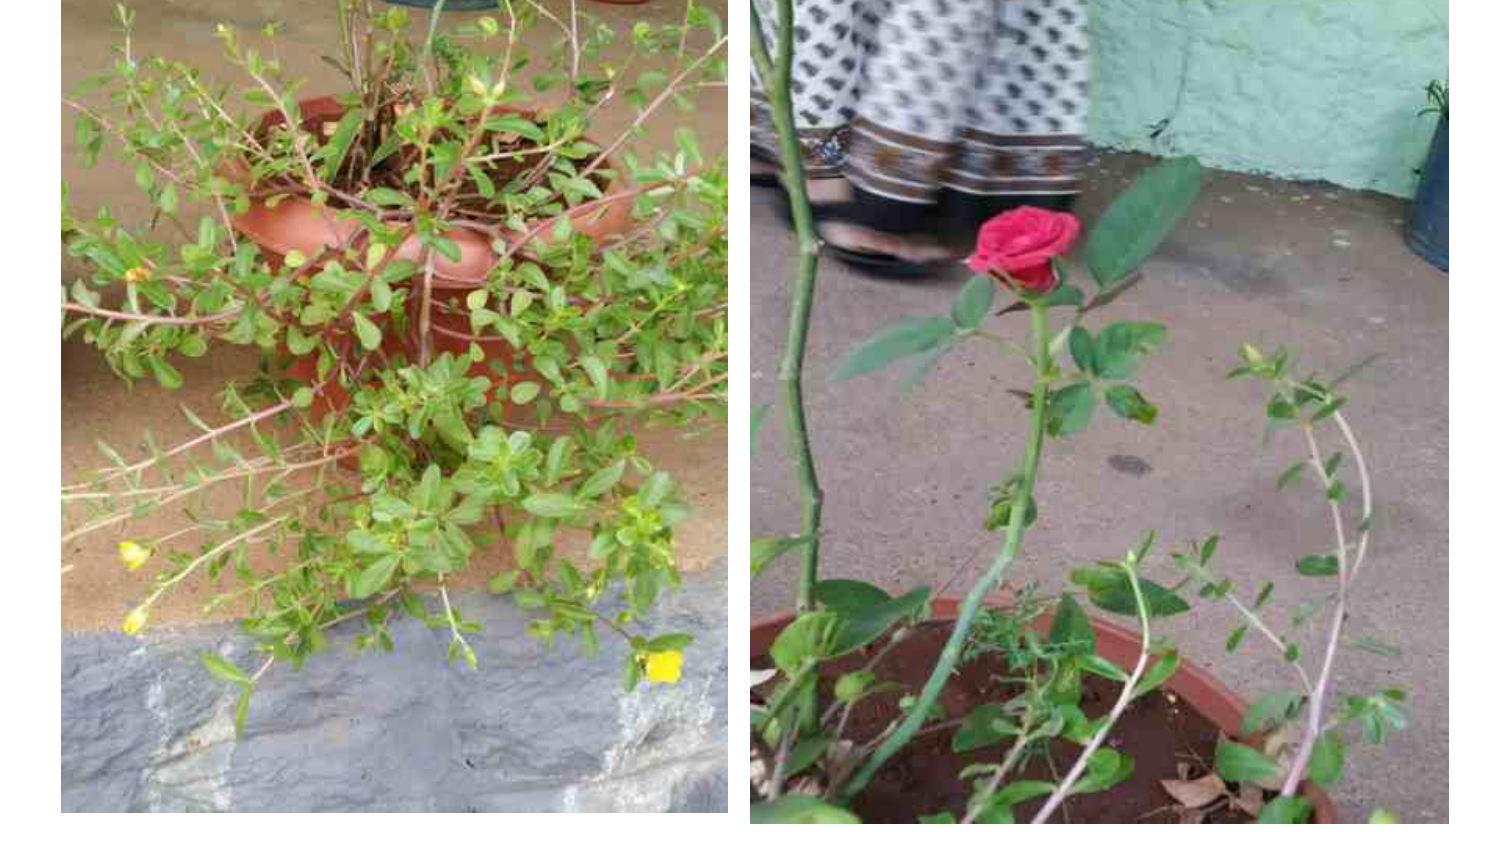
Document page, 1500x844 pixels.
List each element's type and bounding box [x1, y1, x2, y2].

picture [61, 0, 728, 813]
picture [750, 0, 1449, 824]
